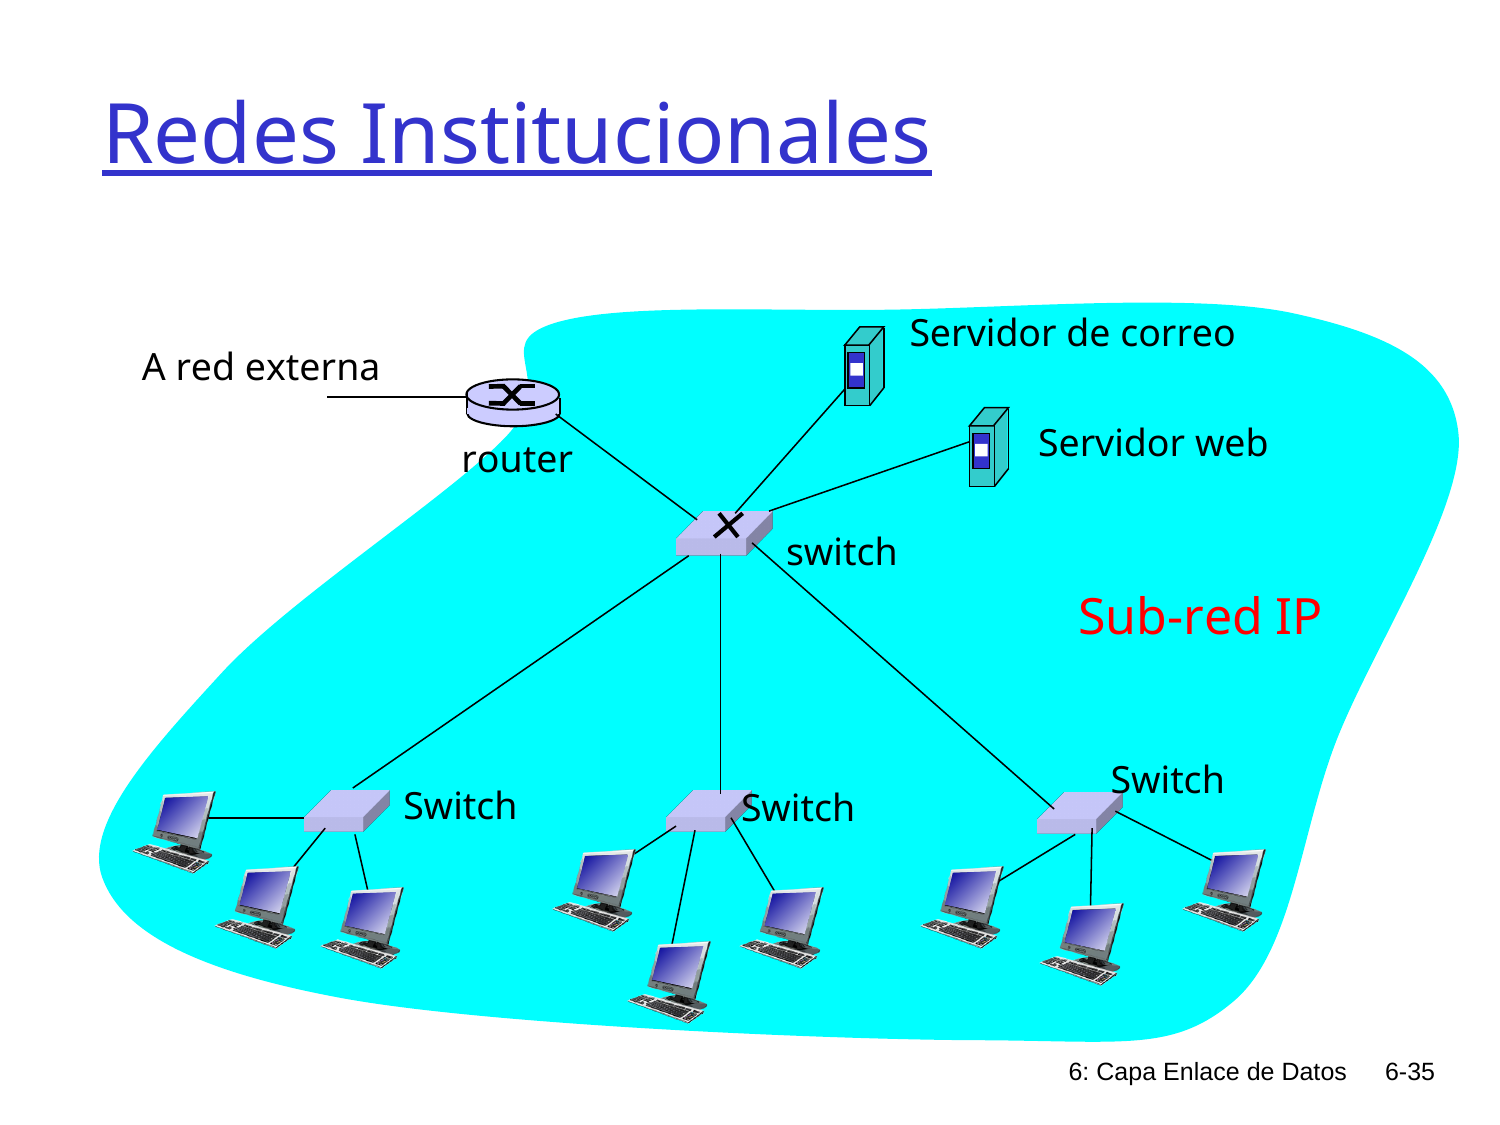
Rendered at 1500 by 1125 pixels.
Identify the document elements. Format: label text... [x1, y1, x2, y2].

text_box Switch [388, 774, 563, 835]
text_box [239, 871, 291, 914]
text_box Switch [726, 776, 871, 837]
picture [532, 845, 713, 1030]
picture [1162, 845, 1268, 938]
text_box router [446, 427, 589, 489]
text_box Servidor de correo [894, 301, 1252, 362]
text_box [577, 854, 629, 897]
picture [719, 883, 826, 976]
text_box A red externa [127, 334, 396, 396]
text_box [652, 946, 704, 989]
text_box [98, 306, 1459, 1042]
text_box Sub-red IP [1063, 576, 1339, 653]
text_box [157, 796, 209, 839]
picture [112, 787, 406, 976]
text_box [344, 892, 397, 935]
text_box Servidor web [1023, 410, 1284, 472]
text_box Switch [1095, 748, 1241, 810]
picture [1019, 899, 1126, 992]
text_box switch [771, 520, 913, 582]
title Redes Institucionales [87, 37, 1363, 225]
picture [900, 862, 1006, 955]
